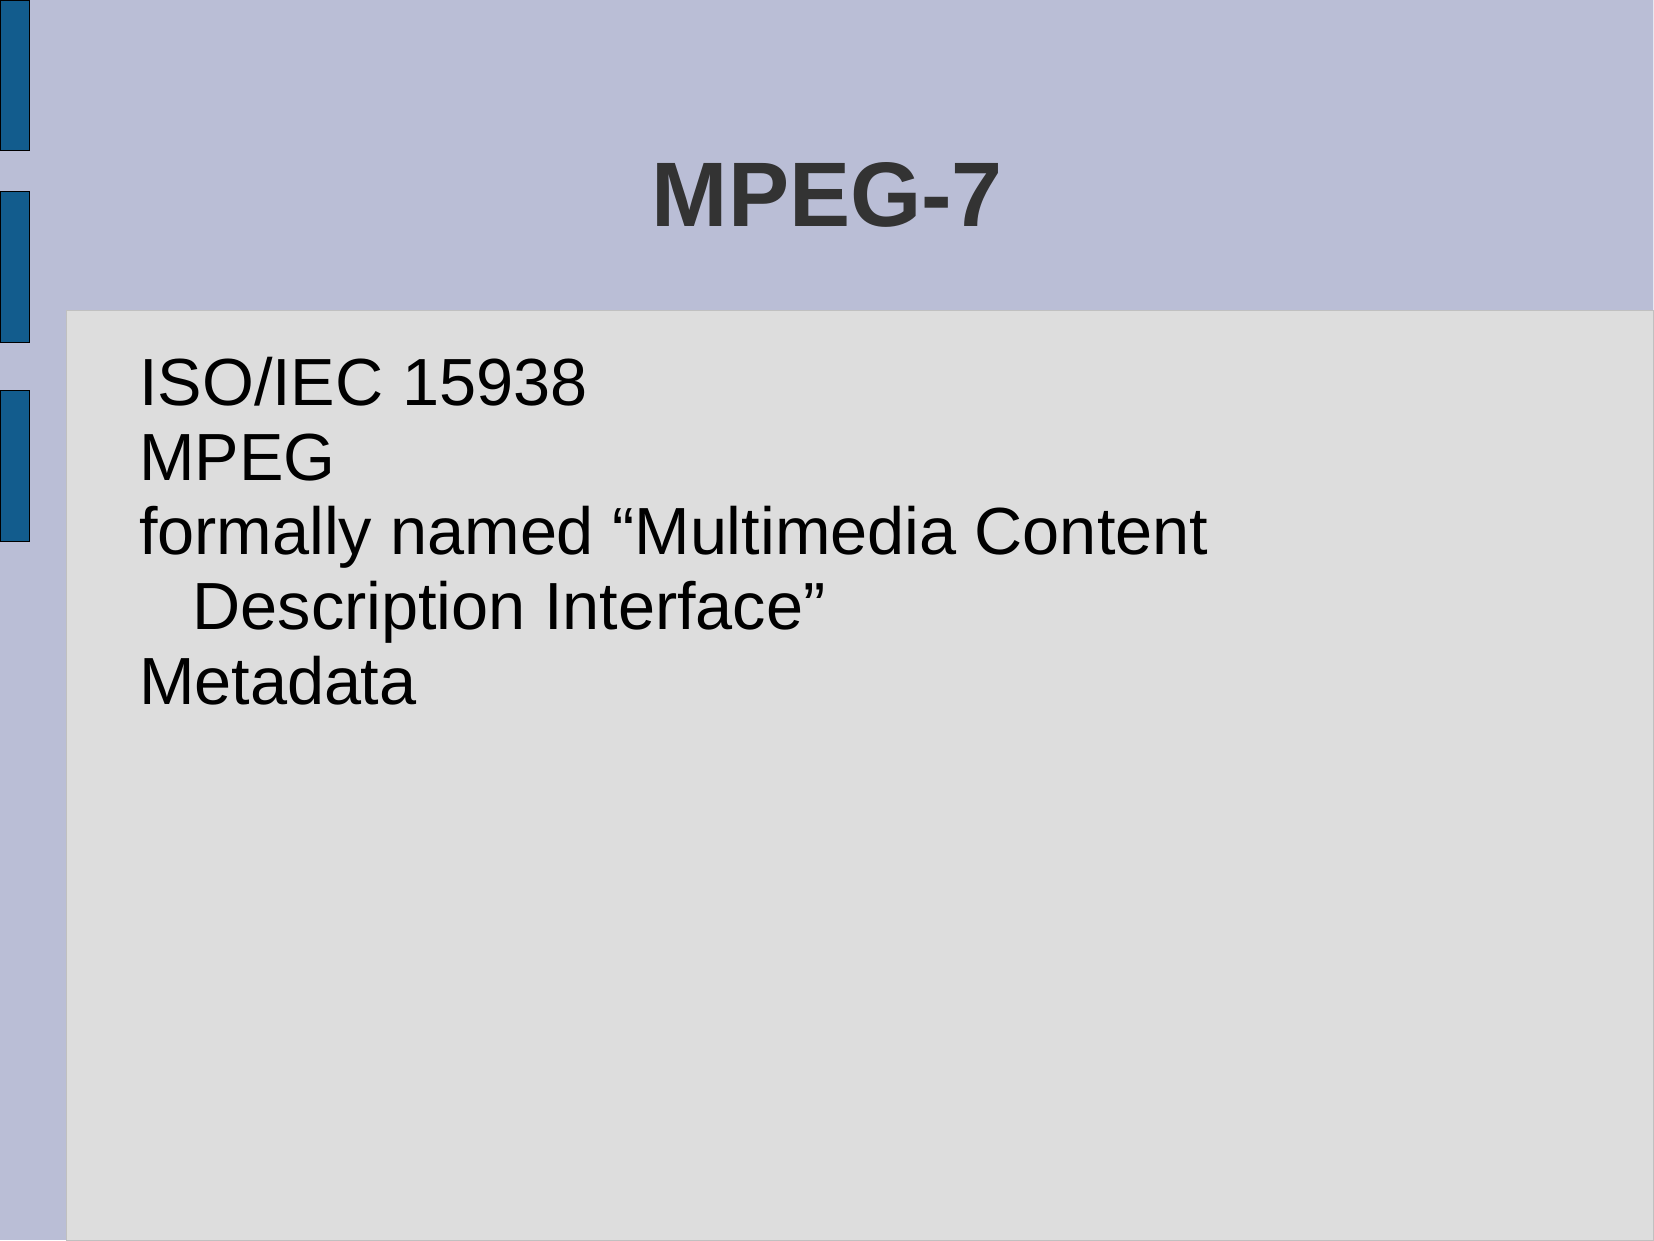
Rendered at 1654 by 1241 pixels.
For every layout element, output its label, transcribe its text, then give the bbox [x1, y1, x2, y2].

list ISO/IEC 15938 MPEG formally named “Multimedia Content Description Interface” Metadata [121, 344, 1534, 1112]
title MPEG-7 [121, 98, 1534, 291]
